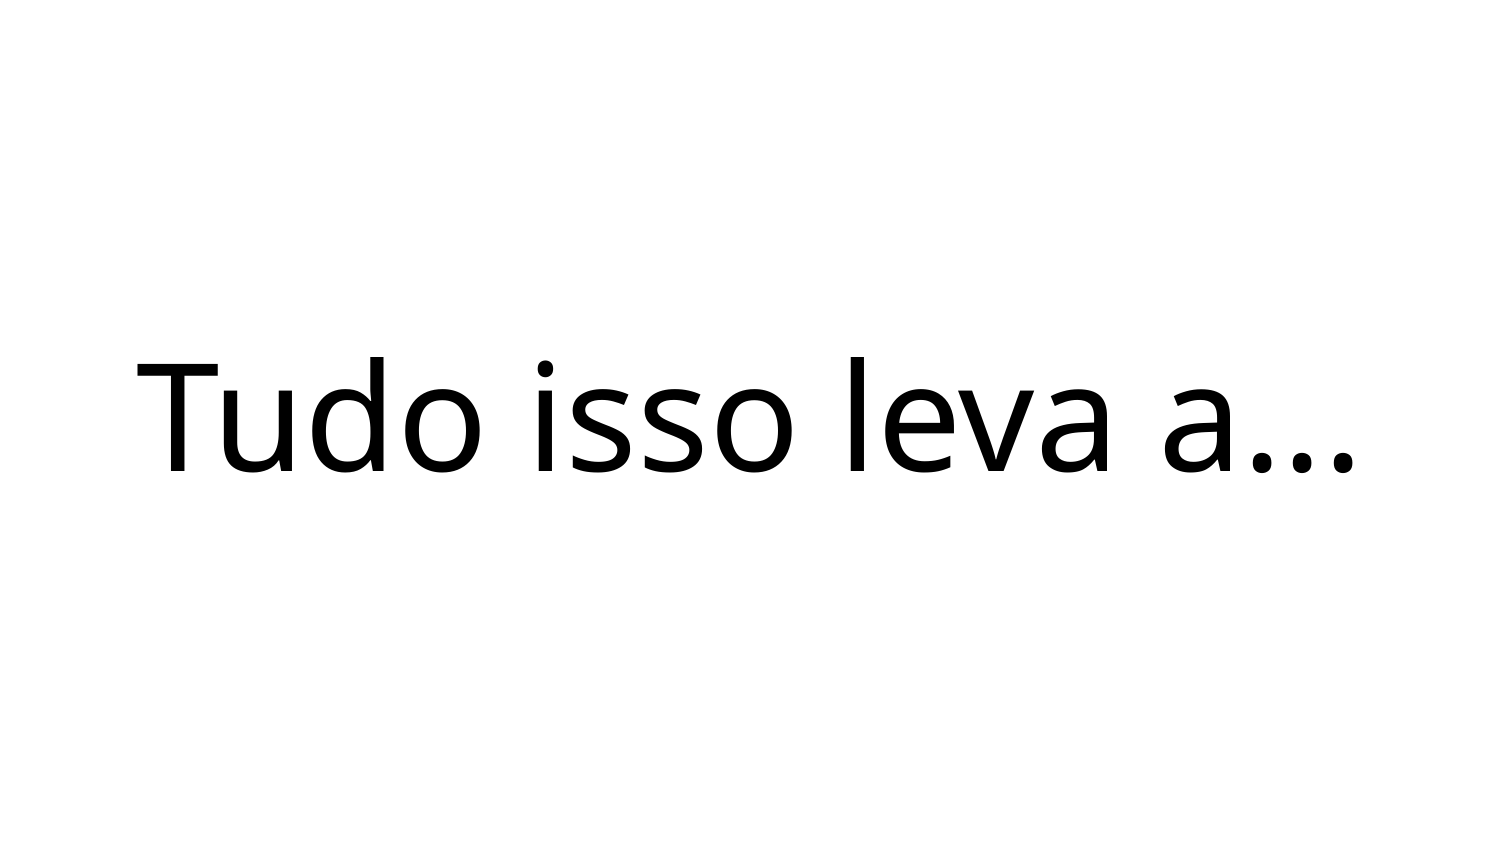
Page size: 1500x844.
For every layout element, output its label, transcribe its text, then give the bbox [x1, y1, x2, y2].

title Tudo isso leva a... [51, 164, 1449, 517]
